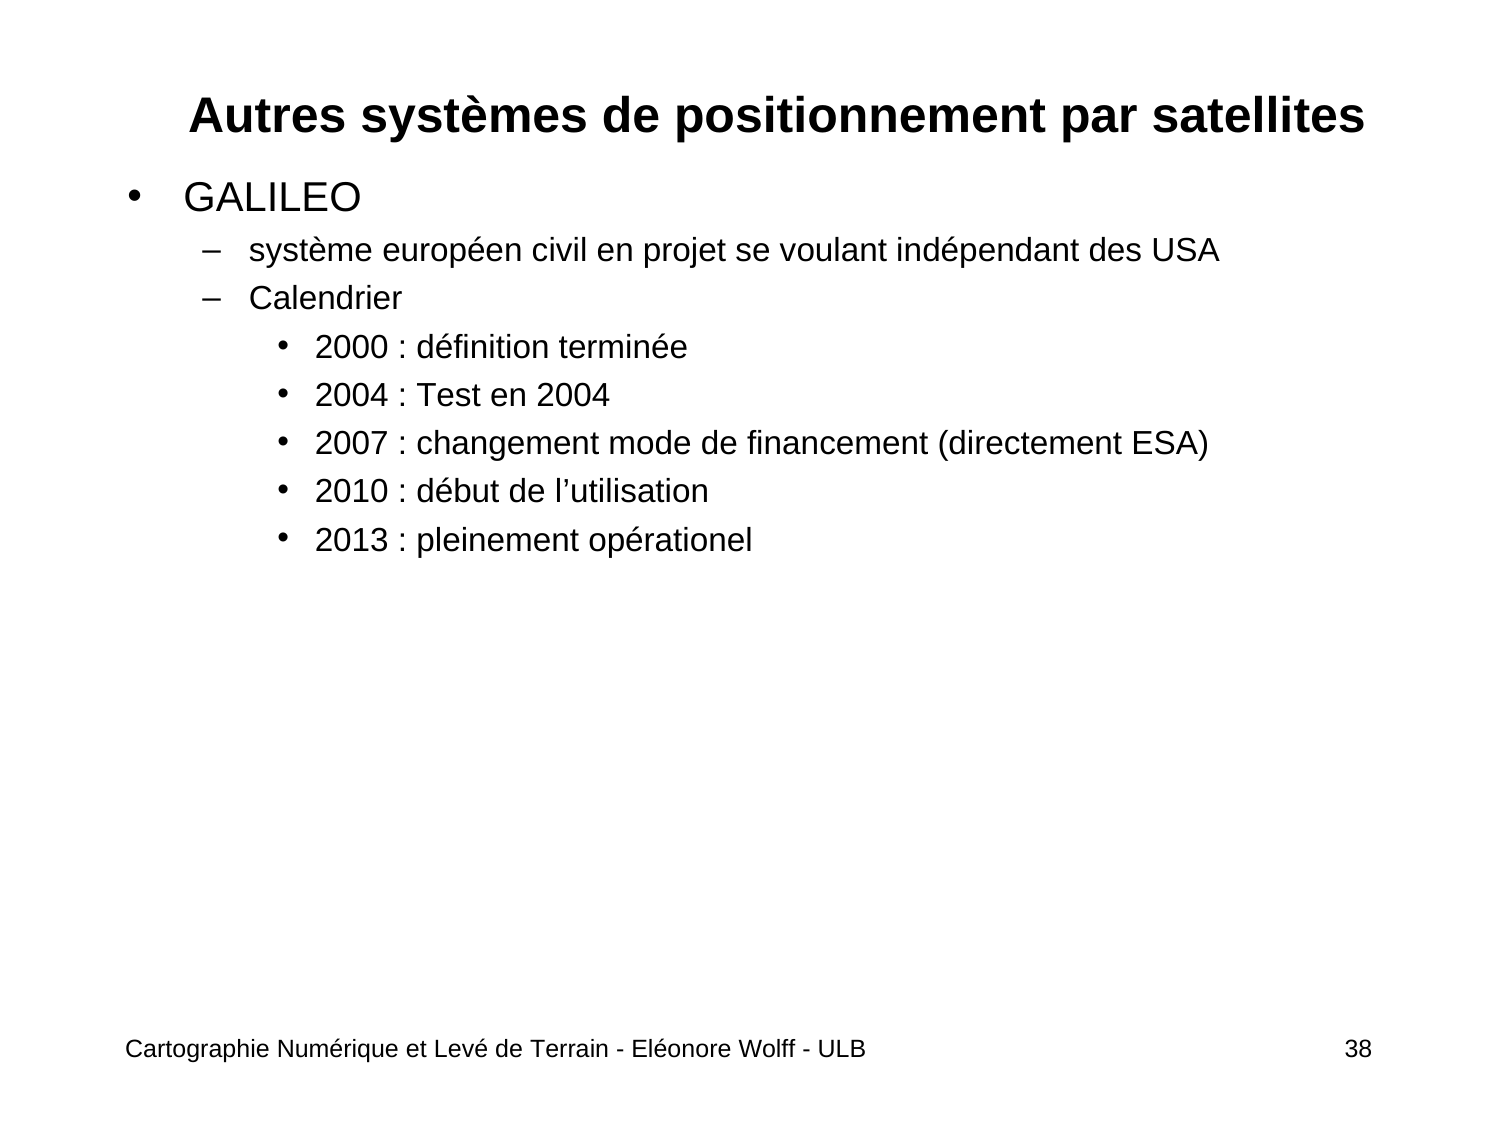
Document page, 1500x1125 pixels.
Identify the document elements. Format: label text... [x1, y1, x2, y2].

title Autres systèmes de positionnement par satellites [112, 68, 1443, 157]
list GALILEO système européen civil en projet se voulant indépendant des USA Calendrier 2000 : définition terminée 2004 : Test en 2004 2007 : changement mode de financement (directement ESA) 2010 : début de l’utilisation 2013 : pleinement opérationel [112, 162, 1388, 1116]
